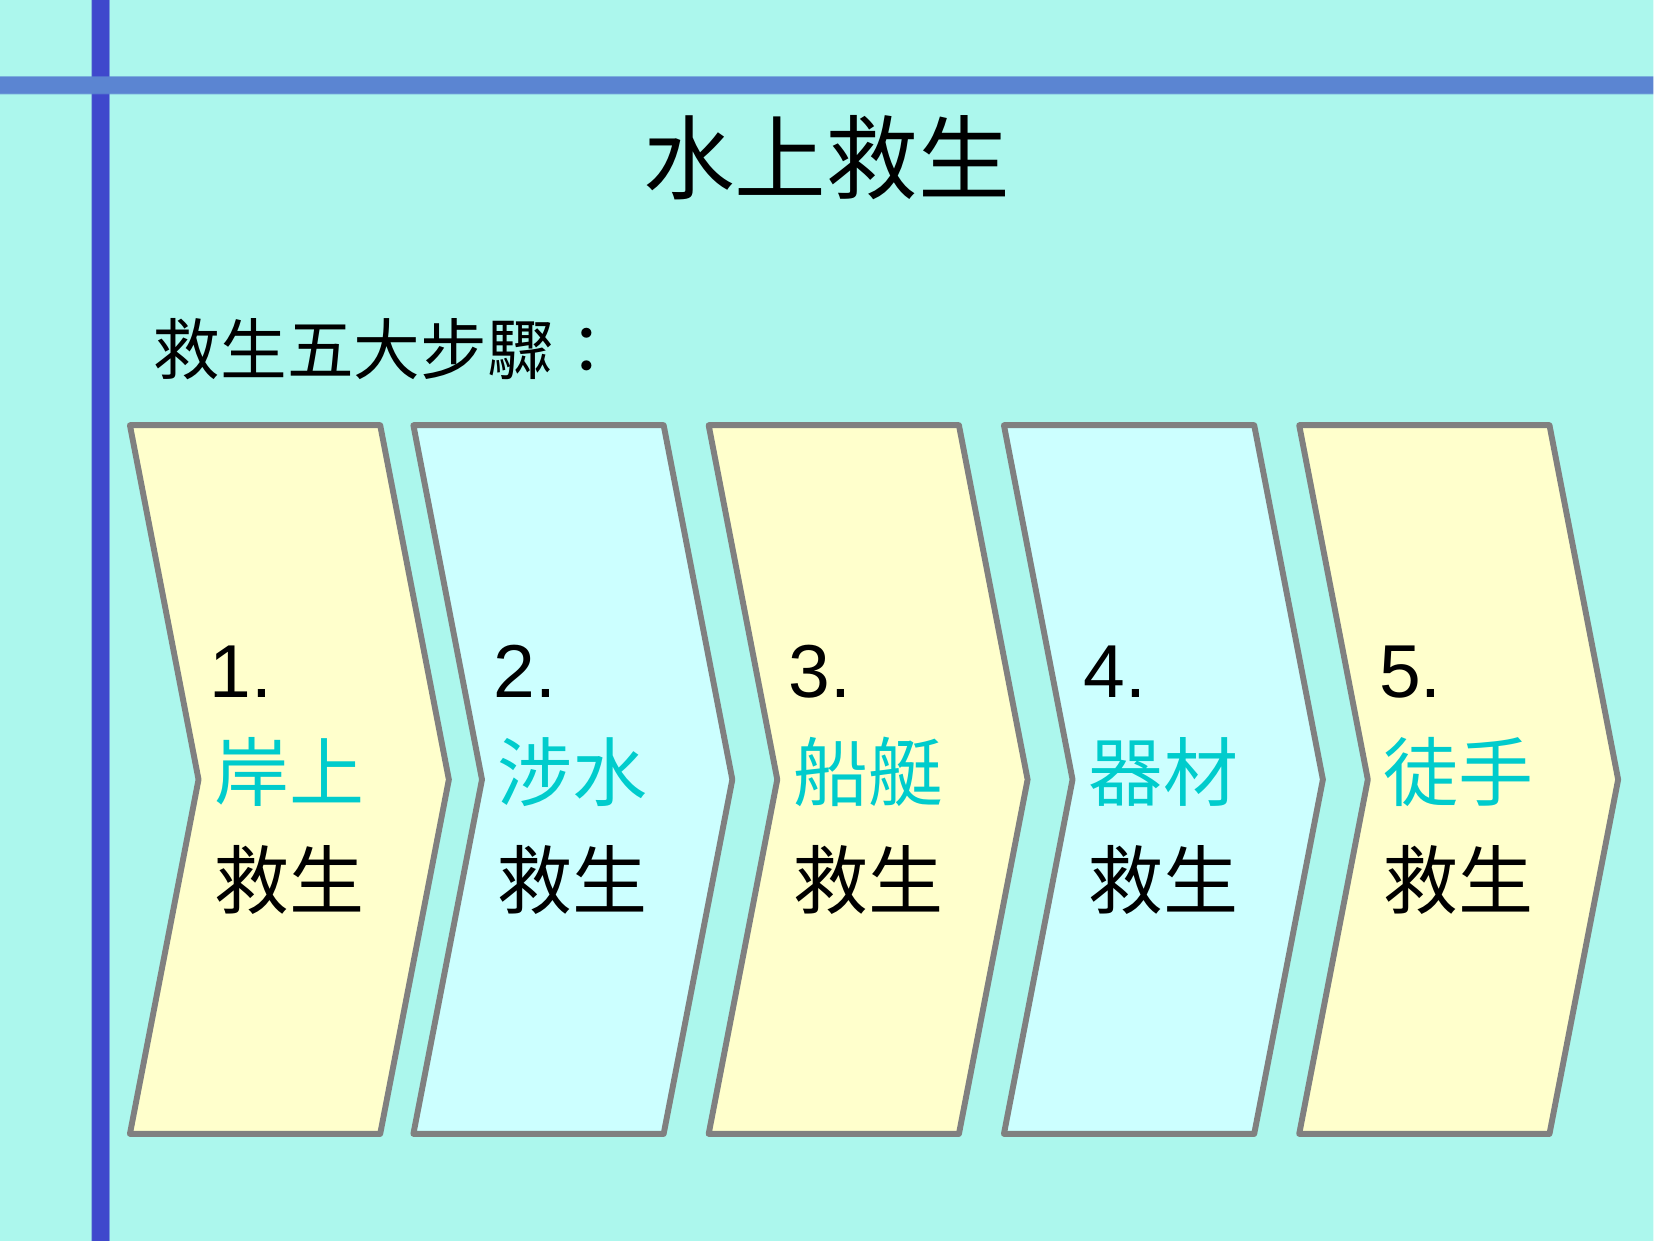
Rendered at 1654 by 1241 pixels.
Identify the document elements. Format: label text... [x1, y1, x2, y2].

text_box 2. 涉水 救生 [413, 425, 733, 1134]
text_box 5. 徒手 救生 [1299, 425, 1619, 1134]
text_box 1. 岸上 救生 [129, 425, 449, 1134]
list 救生五大步驟： [82, 296, 650, 402]
picture [0, 0, 1654, 1241]
text_box 3. 船艇 救生 [708, 425, 1028, 1134]
text_box 4. 器材 救生 [1003, 425, 1323, 1134]
title 水上救生 [82, 49, 1571, 257]
